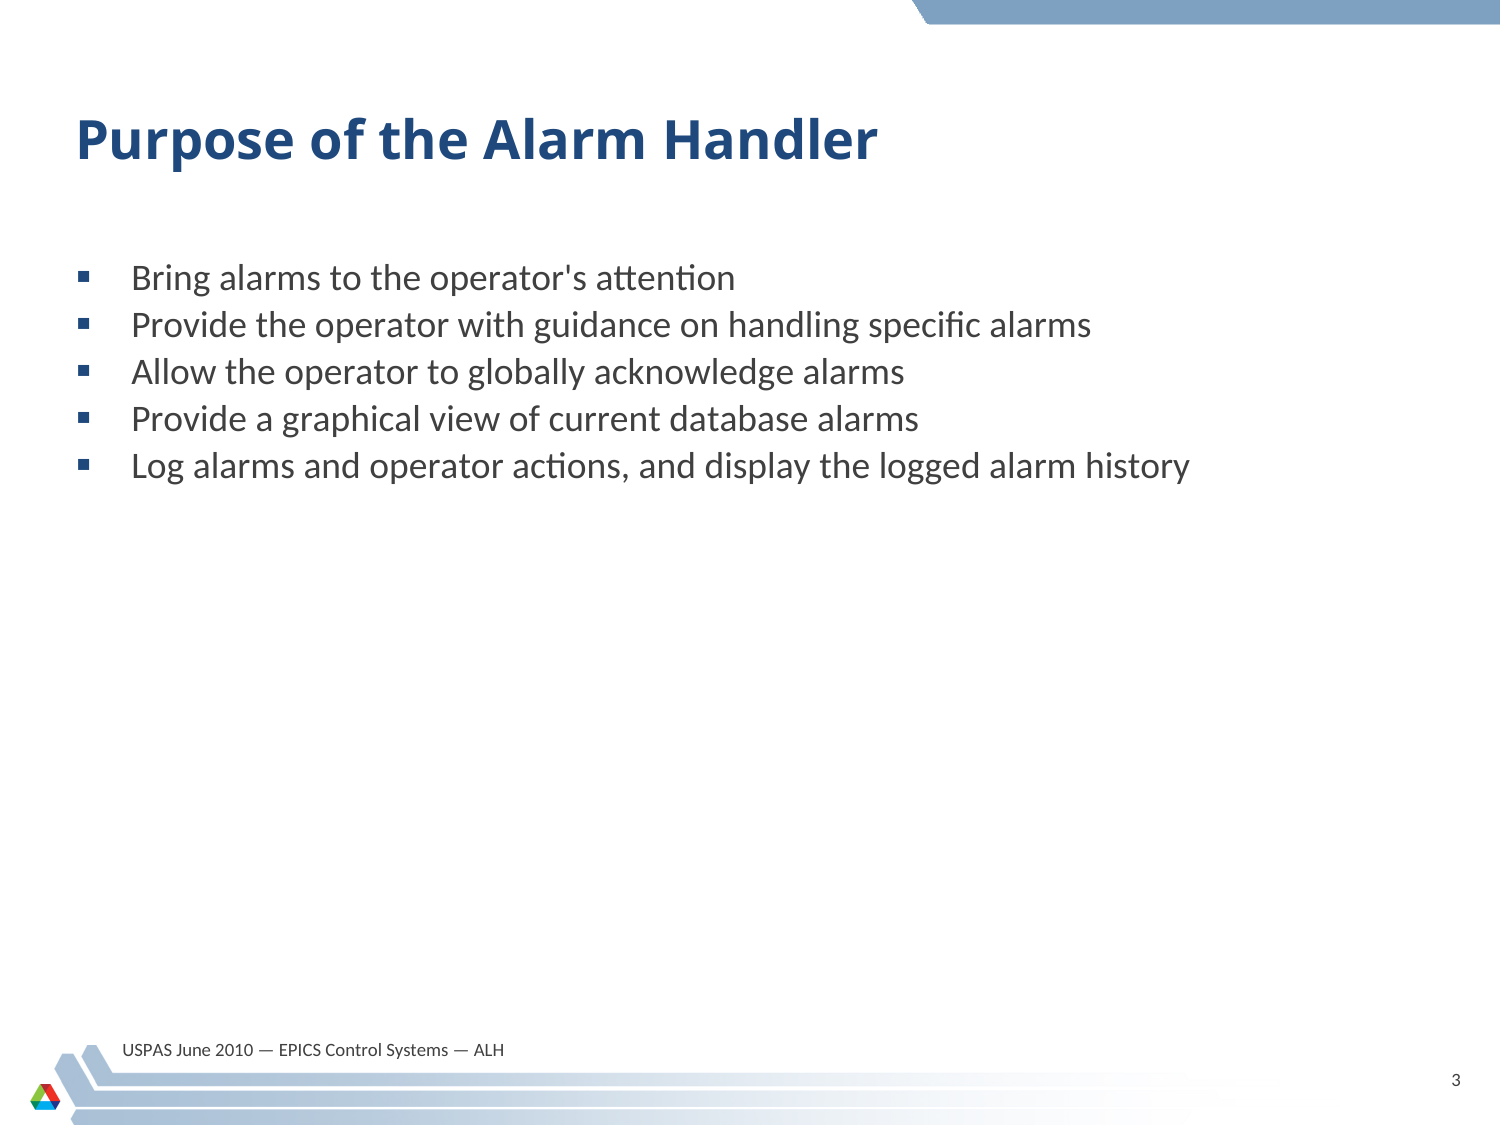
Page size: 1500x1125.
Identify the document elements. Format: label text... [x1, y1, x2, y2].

list Bring alarms to the operator's attention Provide the operator with guidance on handling specific alarms Allow the operator to globally acknowledge alarms Provide a graphical view of current database alarms Log alarms and operator actions, and display the logged alarm history [75, 262, 1426, 1006]
picture [0, 1037, 1500, 1125]
title Purpose of the Alarm Handler [75, 45, 1426, 233]
picture [0, 0, 1500, 26]
